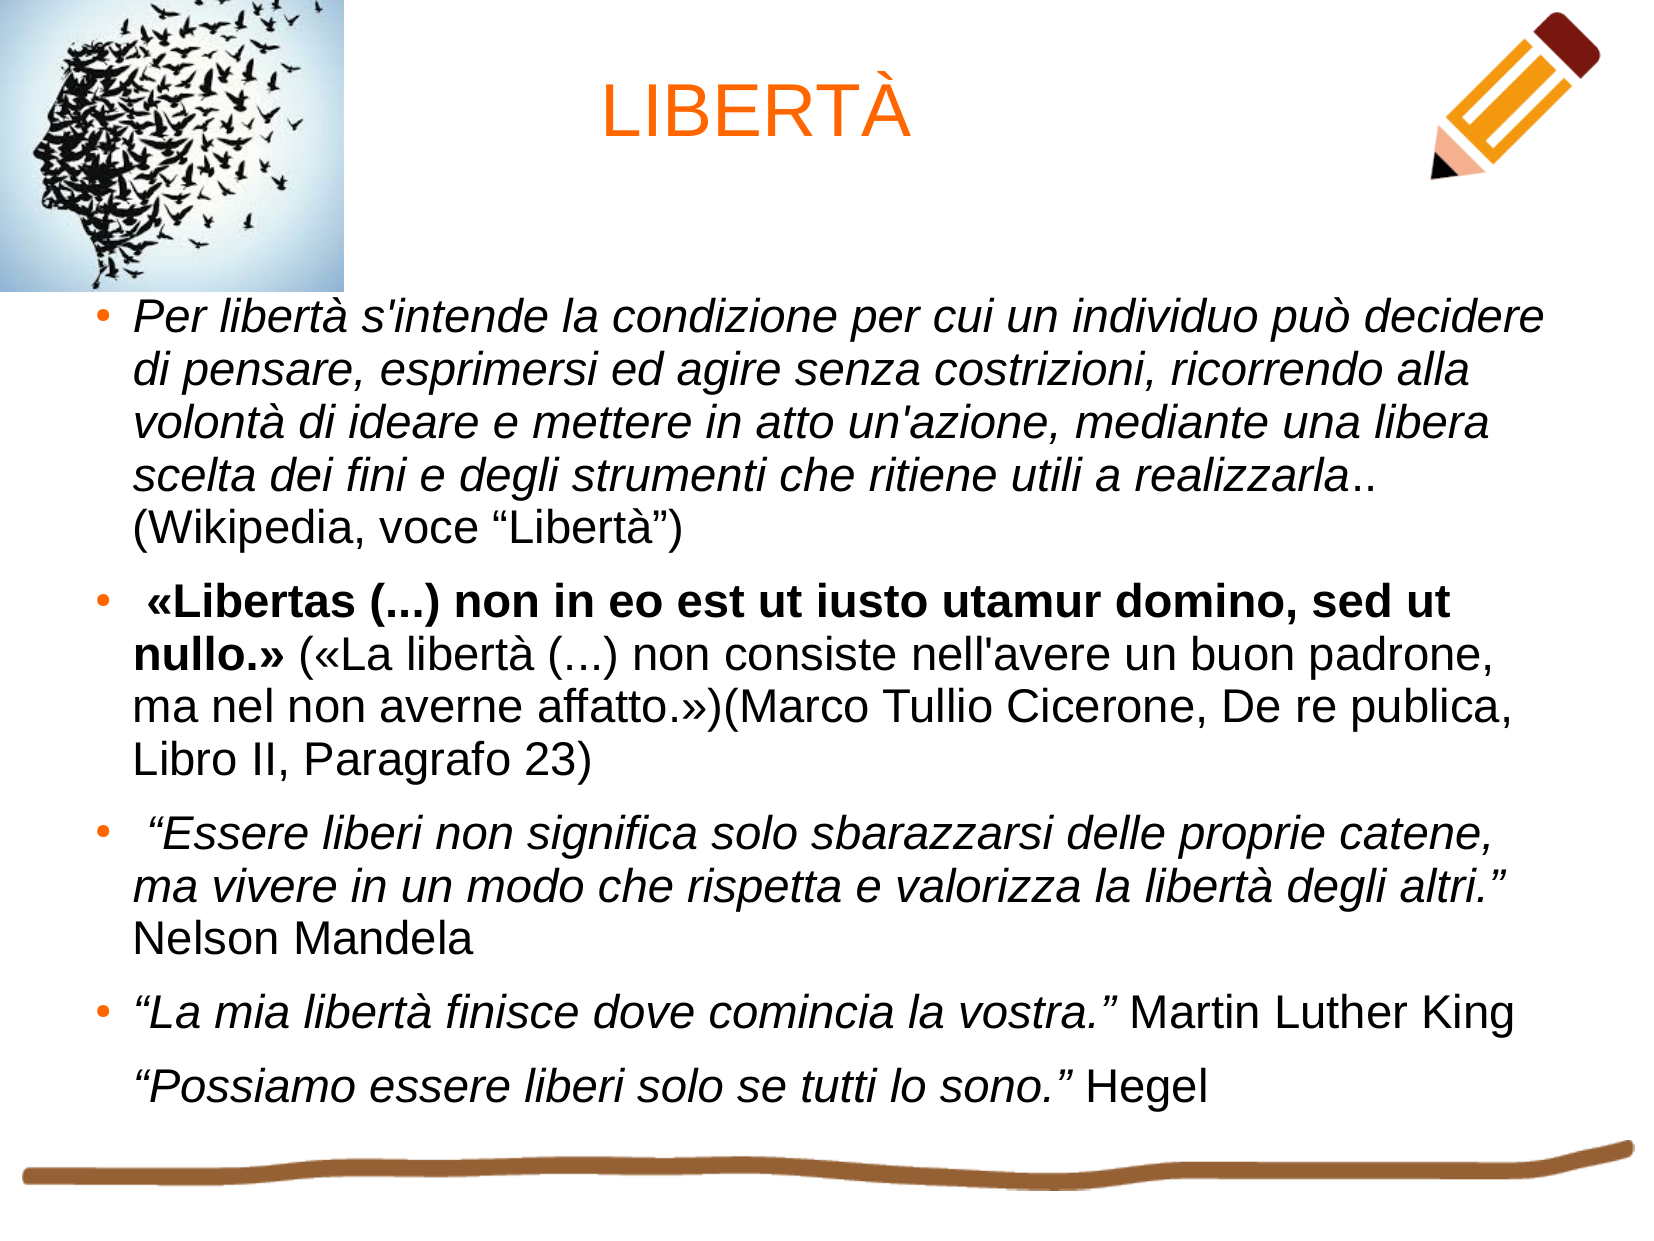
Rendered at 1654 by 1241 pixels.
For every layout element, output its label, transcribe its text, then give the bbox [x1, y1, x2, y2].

picture [1430, 12, 1601, 181]
title LIBERTÀ [344, 49, 1430, 172]
picture [22, 1140, 1635, 1191]
picture [0, 0, 344, 292]
list Per libertà s'intende la condizione per cui un individuo può decidere di pensare, esprimersi ed agire senza costrizioni, ricorrendo alla volontà di ideare e mettere in atto un'azione, mediante una libera scelta dei fini e degli strumenti che ritiene utili a realizzarla..(Wikipedia, voce “Libertà”) «Libertas (...) non in eo est ut iusto utamur domino, sed ut nullo.» («La libertà (...) non consiste nell'avere un buon padrone, ma nel non averne affatto.»)(Marco Tullio Cicerone, De re publica, Libro II, Paragrafo 23) “Essere liberi non significa solo sbarazzarsi delle proprie catene, ma vivere in un modo che rispetta e valorizza la libertà degli altri.” Nelson Mandela “La mia libertà finisce dove comincia la vostra.” Martin Luther King “Possiamo essere liberi solo se tutti lo sono.” Hegel [82, 290, 1571, 1122]
